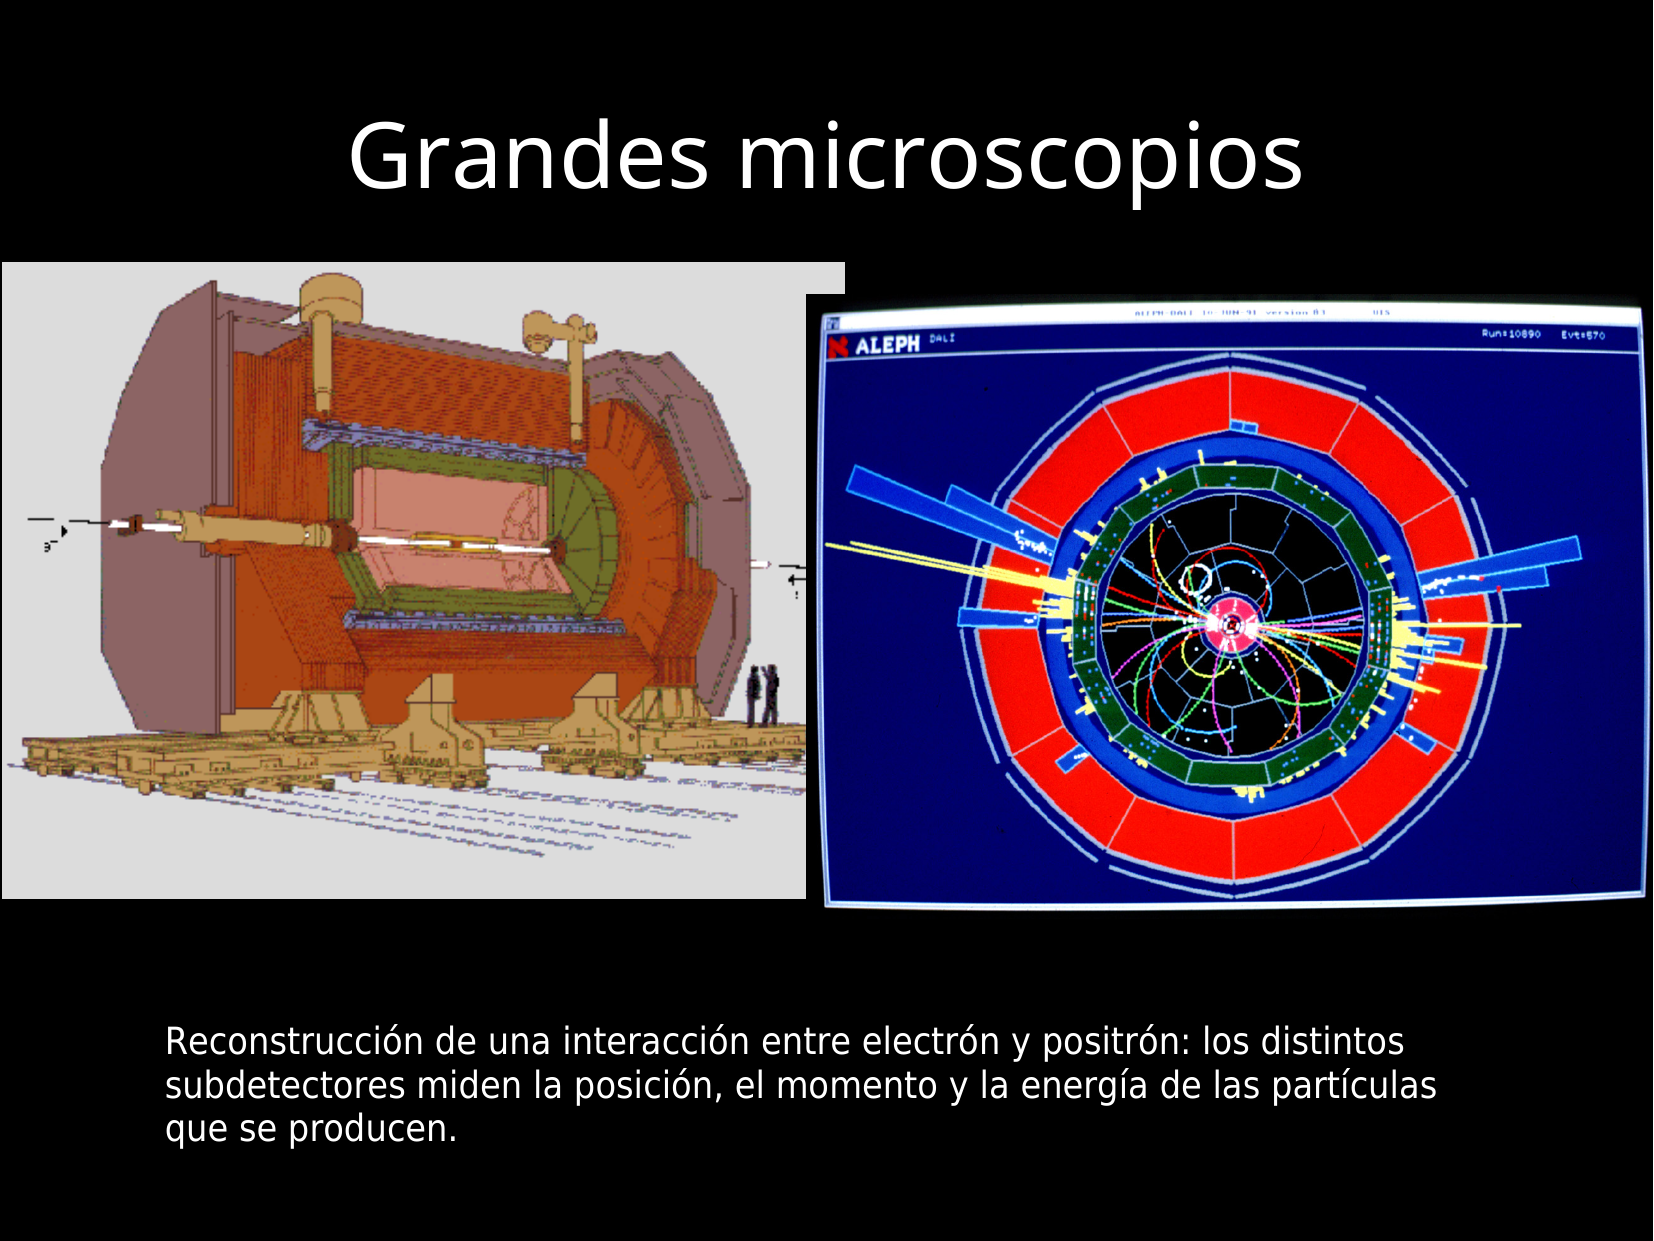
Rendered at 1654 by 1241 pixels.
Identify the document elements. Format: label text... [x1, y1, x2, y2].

title Grandes microscopios [82, 56, 1571, 250]
text_box Reconstrucción de una interacción entre electrón y positrón: los distintos subdetectores miden la posición, el momento y la energía de las partículas que se producen. [150, 1012, 1501, 1158]
picture [2, 262, 1653, 919]
